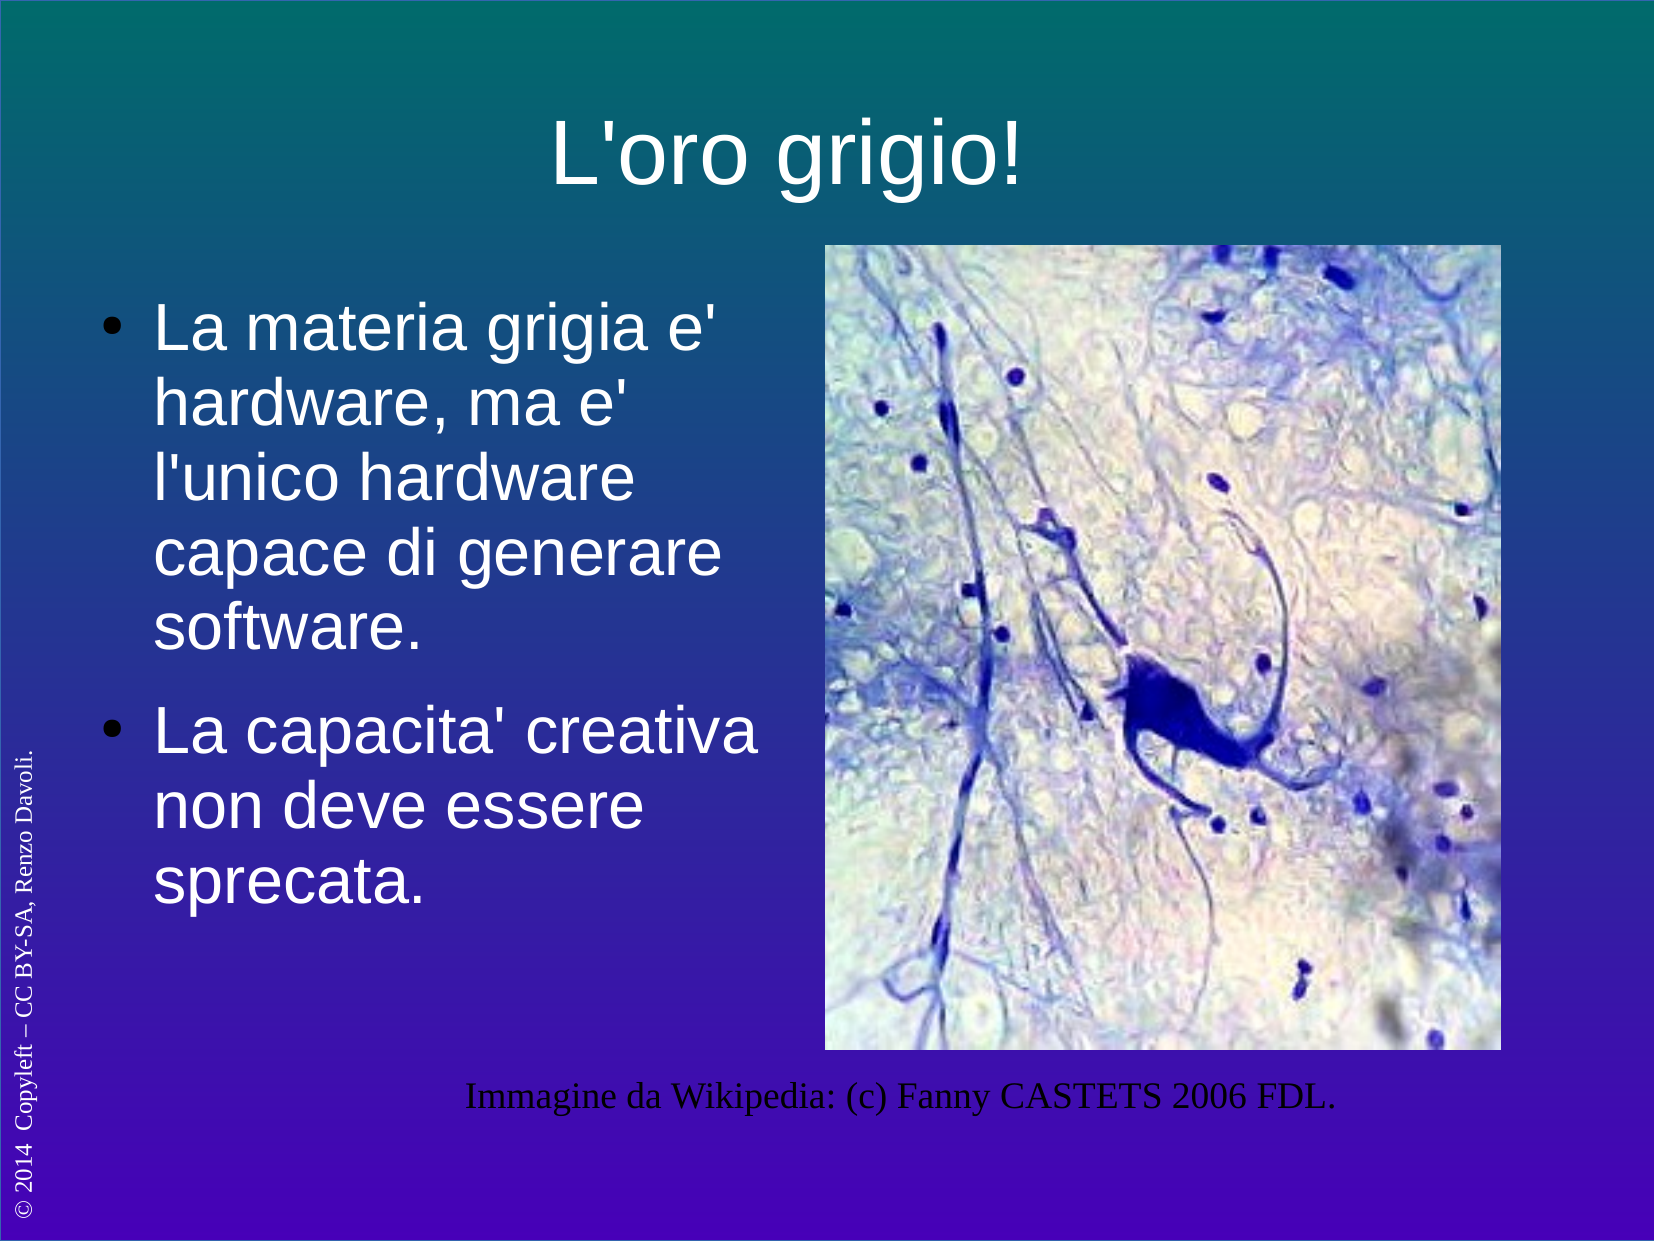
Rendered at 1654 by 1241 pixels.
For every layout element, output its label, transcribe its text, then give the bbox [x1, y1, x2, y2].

text_box Immagine da Wikipedia: (c) Fanny CASTETS 2006 FDL. [450, 1068, 1362, 1125]
picture [825, 245, 1501, 1051]
title L'oro grigio! [375, 49, 1201, 257]
list La materia grigia e' hardware, ma e' l'unico hardware capace di generare software. La capacita' creativa non deve essere sprecata. [82, 290, 788, 1109]
